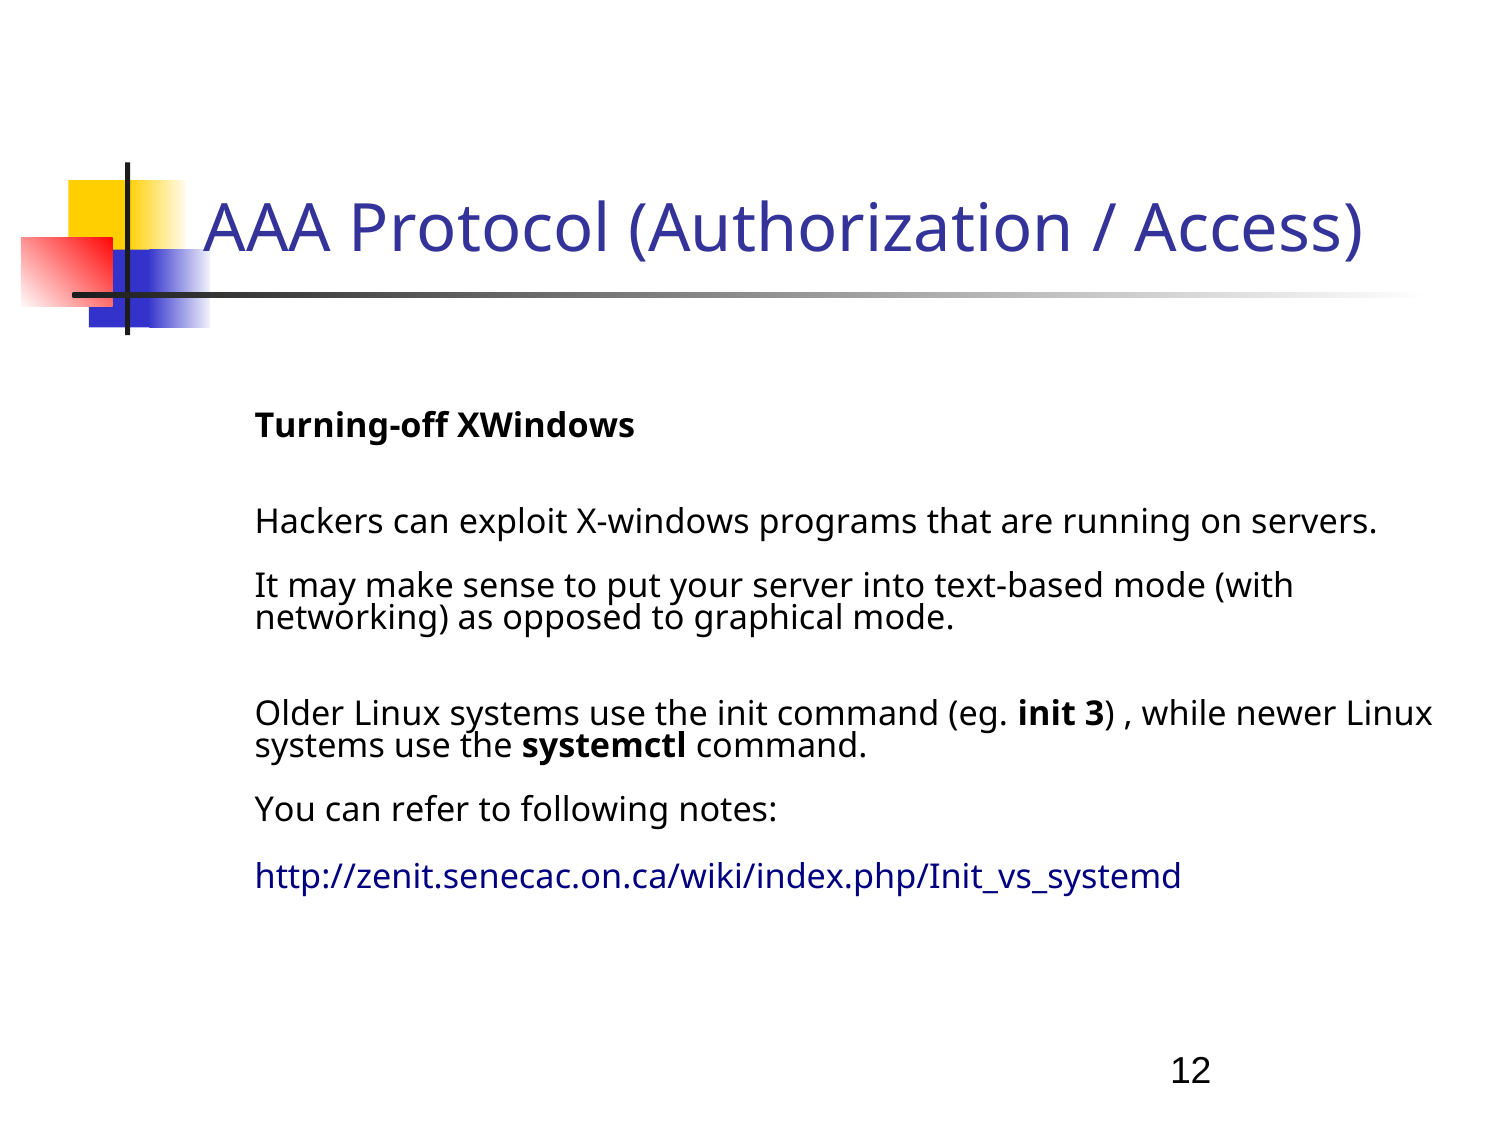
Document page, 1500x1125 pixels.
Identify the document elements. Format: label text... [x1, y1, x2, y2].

list Turning-off XWindows Hackers can exploit X-windows programs that are running on servers. It may make sense to put your server into text-based mode (with networking) as opposed to graphical mode. Older Linux systems use the init command (eg. init 3) , while newer Linux systems use the systemctl command. You can refer to following notes: http://zenit.senecac.on.ca/wiki/index.php/Init_vs_systemd [193, 331, 1469, 1007]
title AAA Protocol (Authorization / Access) [188, 35, 1468, 276]
